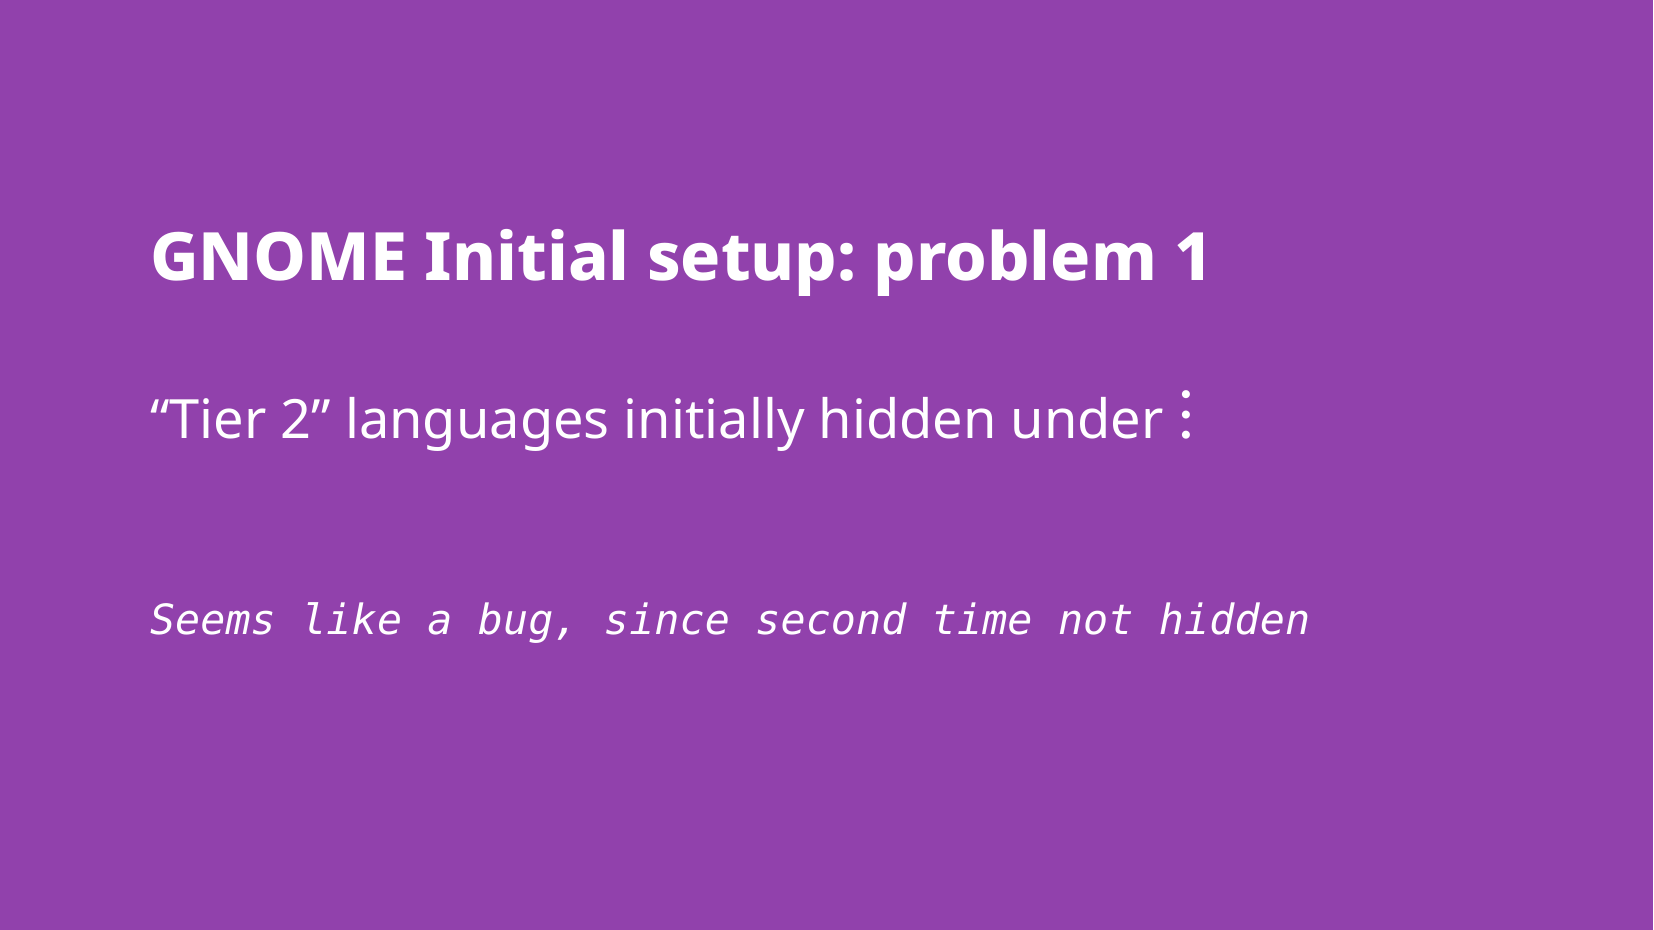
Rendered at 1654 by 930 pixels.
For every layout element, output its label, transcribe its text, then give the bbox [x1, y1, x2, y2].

subtitle “Tier 2” languages initially hidden under ⫶ Seems like a bug, since second time not hidden [150, 337, 1501, 877]
title GNOME Initial setup: problem 1 [150, 144, 1501, 301]
